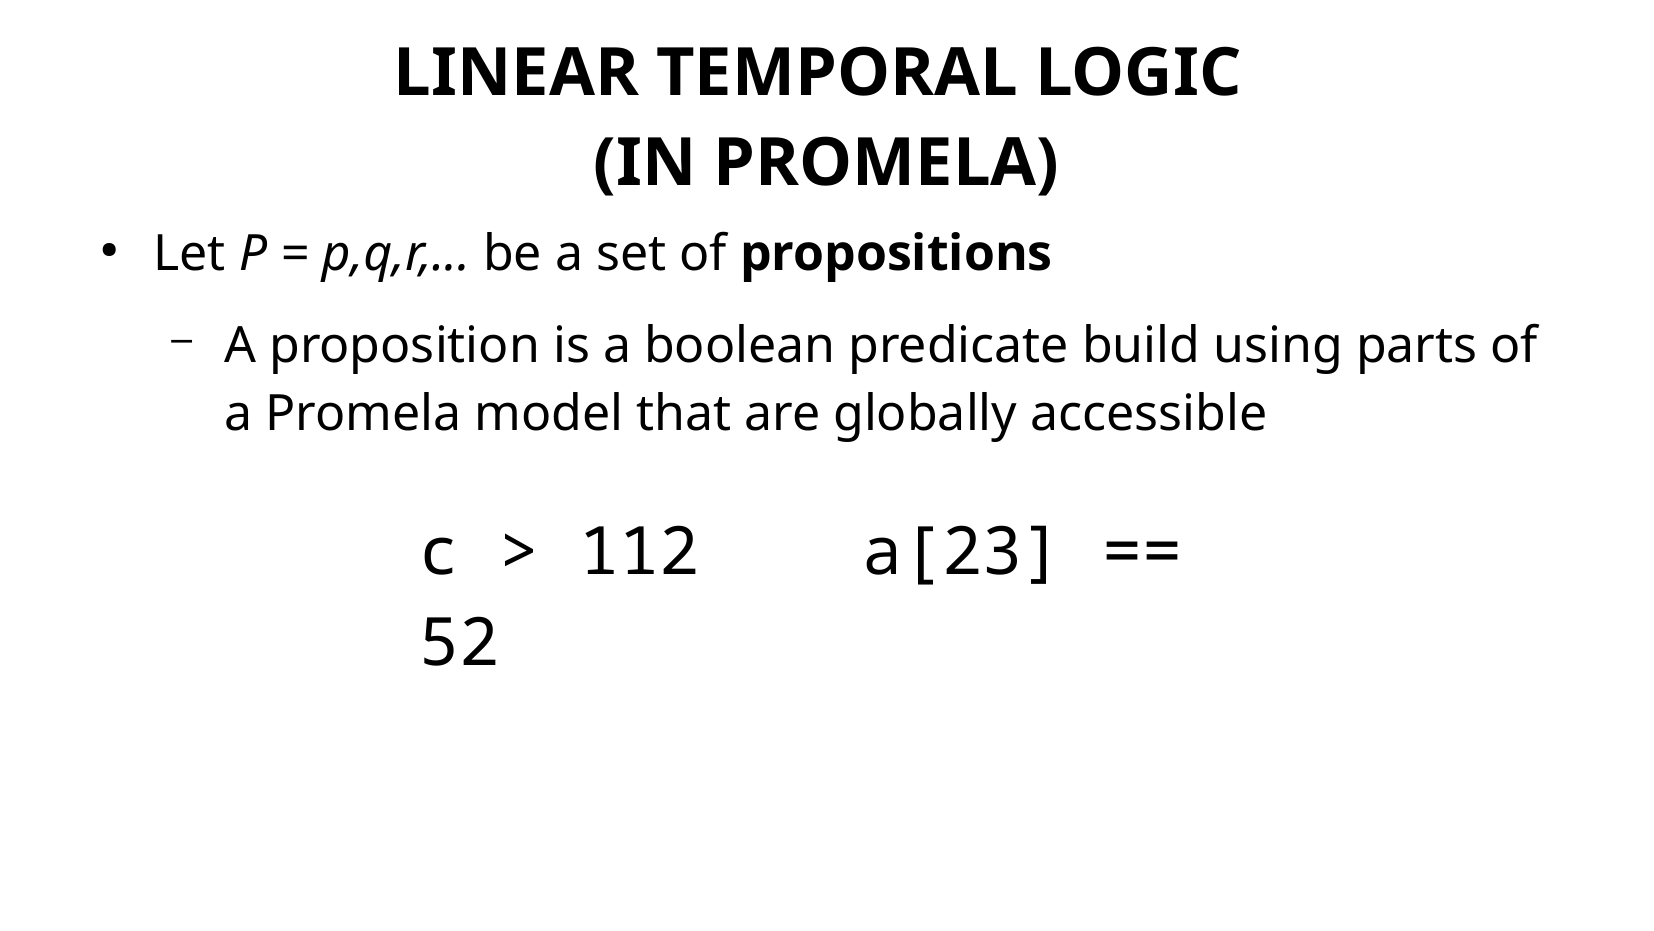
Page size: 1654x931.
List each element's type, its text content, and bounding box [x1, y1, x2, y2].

list Let P = p,q,r,... be a set of propositions A proposition is a boolean predicate build using parts of a Promela model that are globally accessible [82, 217, 1571, 757]
title LINEAR TEMPORAL LOGIC (IN PROMELA) [82, 33, 1571, 196]
text_box c > 112 a[23] == 52 [404, 496, 1250, 591]
